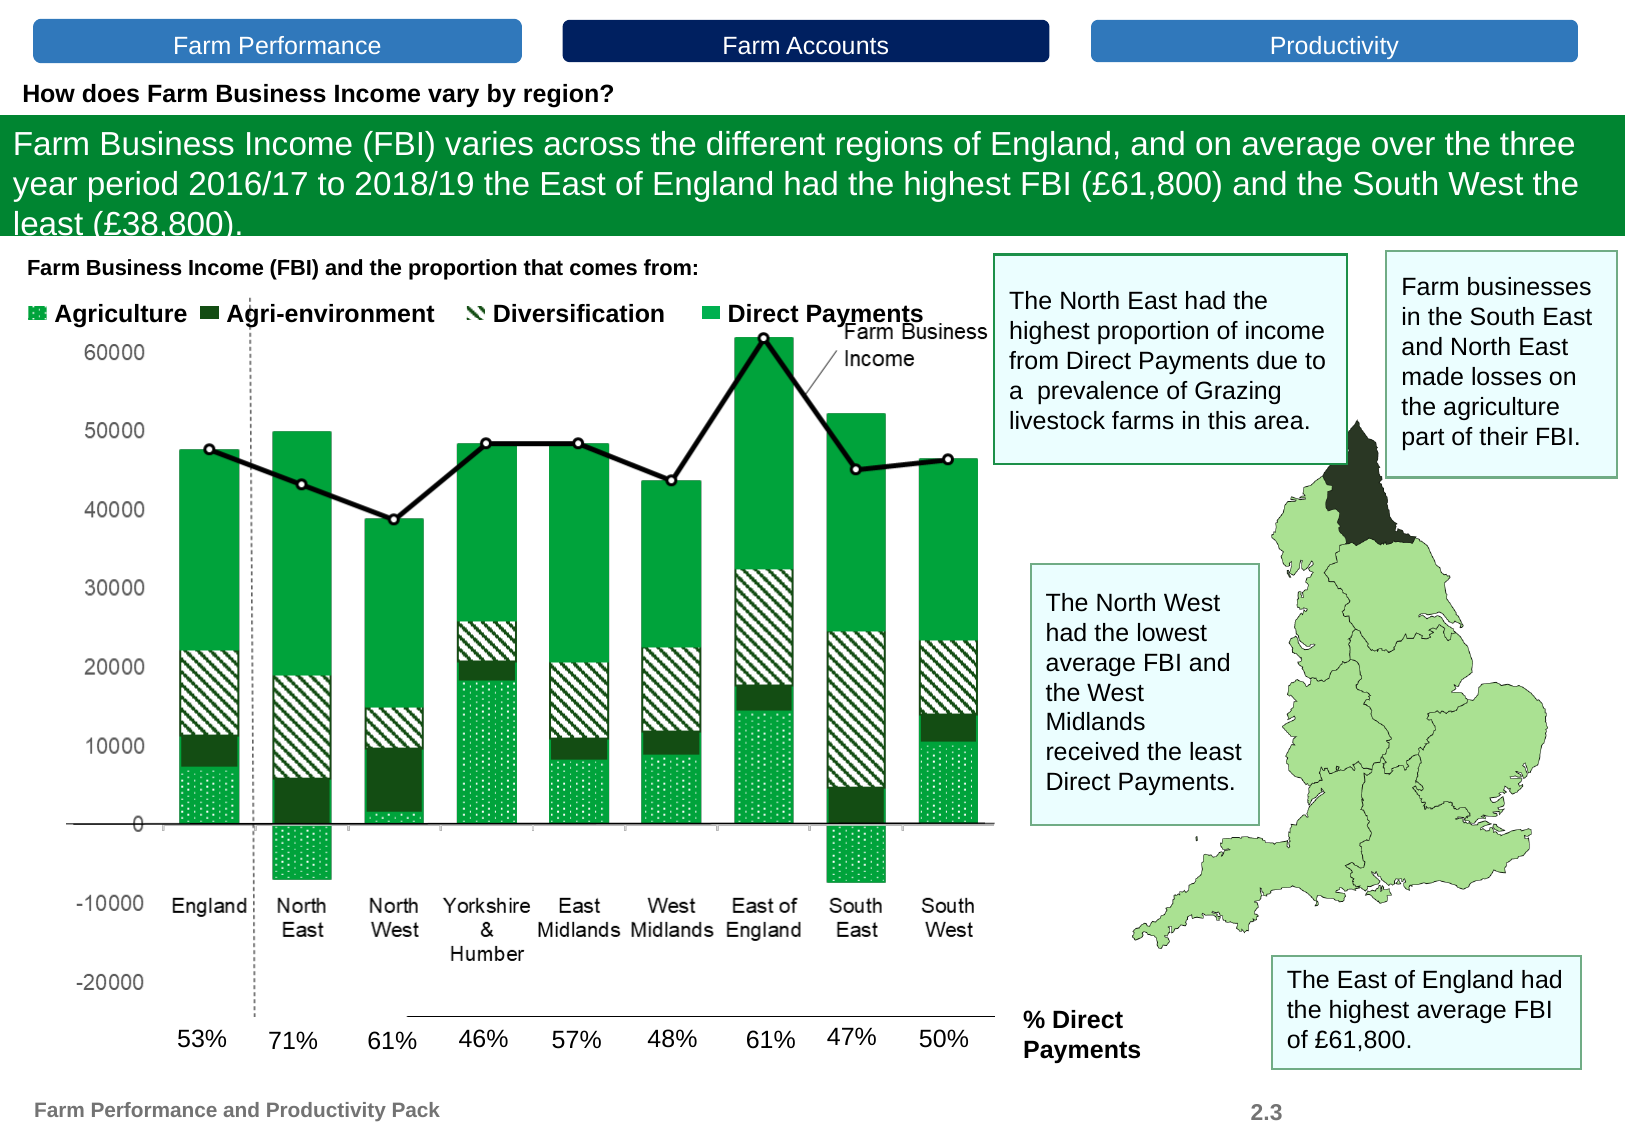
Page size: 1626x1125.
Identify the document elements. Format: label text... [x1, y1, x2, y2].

text_box Productivity [1091, 19, 1578, 63]
text_box 47% [811, 1013, 941, 1059]
text_box 46% [443, 1014, 573, 1061]
text_box 57% [536, 1015, 632, 1061]
text_box Farm Business Income (FBI) and the proportion that comes from: [27, 253, 957, 280]
text_box 48% [632, 1015, 730, 1061]
text_box % Direct Payments [1023, 1003, 1185, 1063]
text_box [467, 306, 485, 319]
text_box Farm Business Income (FBI) varies across the different regions of England, and on average over the three year period 2016/17 to 2018/19 the East of England had the highest FBI (£61,800) and the South West the least (£38,800). [0, 115, 1625, 236]
text_box Farm Performance and Productivity Pack [34, 1097, 440, 1122]
text_box Direct Payments [728, 297, 924, 328]
text_box Diversification [493, 297, 666, 328]
text_box [200, 306, 219, 319]
text_box 50% [903, 1014, 1033, 1061]
text_box How does Farm Business Income vary by region? [7, 52, 1409, 115]
text_box The North East had the highest proportion of income from Direct Payments due to a prevalence of Grazing livestock farms in this area. [994, 255, 1347, 464]
text_box [28, 306, 47, 319]
text_box 61% [730, 1015, 860, 1061]
text_box 53% [162, 1014, 276, 1061]
text_box Agriculture [54, 297, 188, 328]
text_box The East of England had the highest average FBI of £61,800. [1271, 955, 1582, 1069]
text_box Farm businesses in the South East and North East made losses on the agriculture part of their FBI. [1386, 251, 1618, 478]
picture [1132, 420, 1548, 949]
text_box Agri-environment [226, 297, 435, 328]
text_box The North West had the lowest average FBI and the West Midlands received the least Direct Payments. [1030, 564, 1259, 826]
text_box 61% [352, 1016, 489, 1063]
text_box [702, 306, 720, 319]
text_box Farm Performance [34, 19, 521, 63]
picture [73, 297, 995, 1017]
text_box Farm Accounts [562, 19, 1050, 63]
text_box 71% [253, 1016, 352, 1063]
text_box 2.3 [1235, 1081, 1602, 1125]
